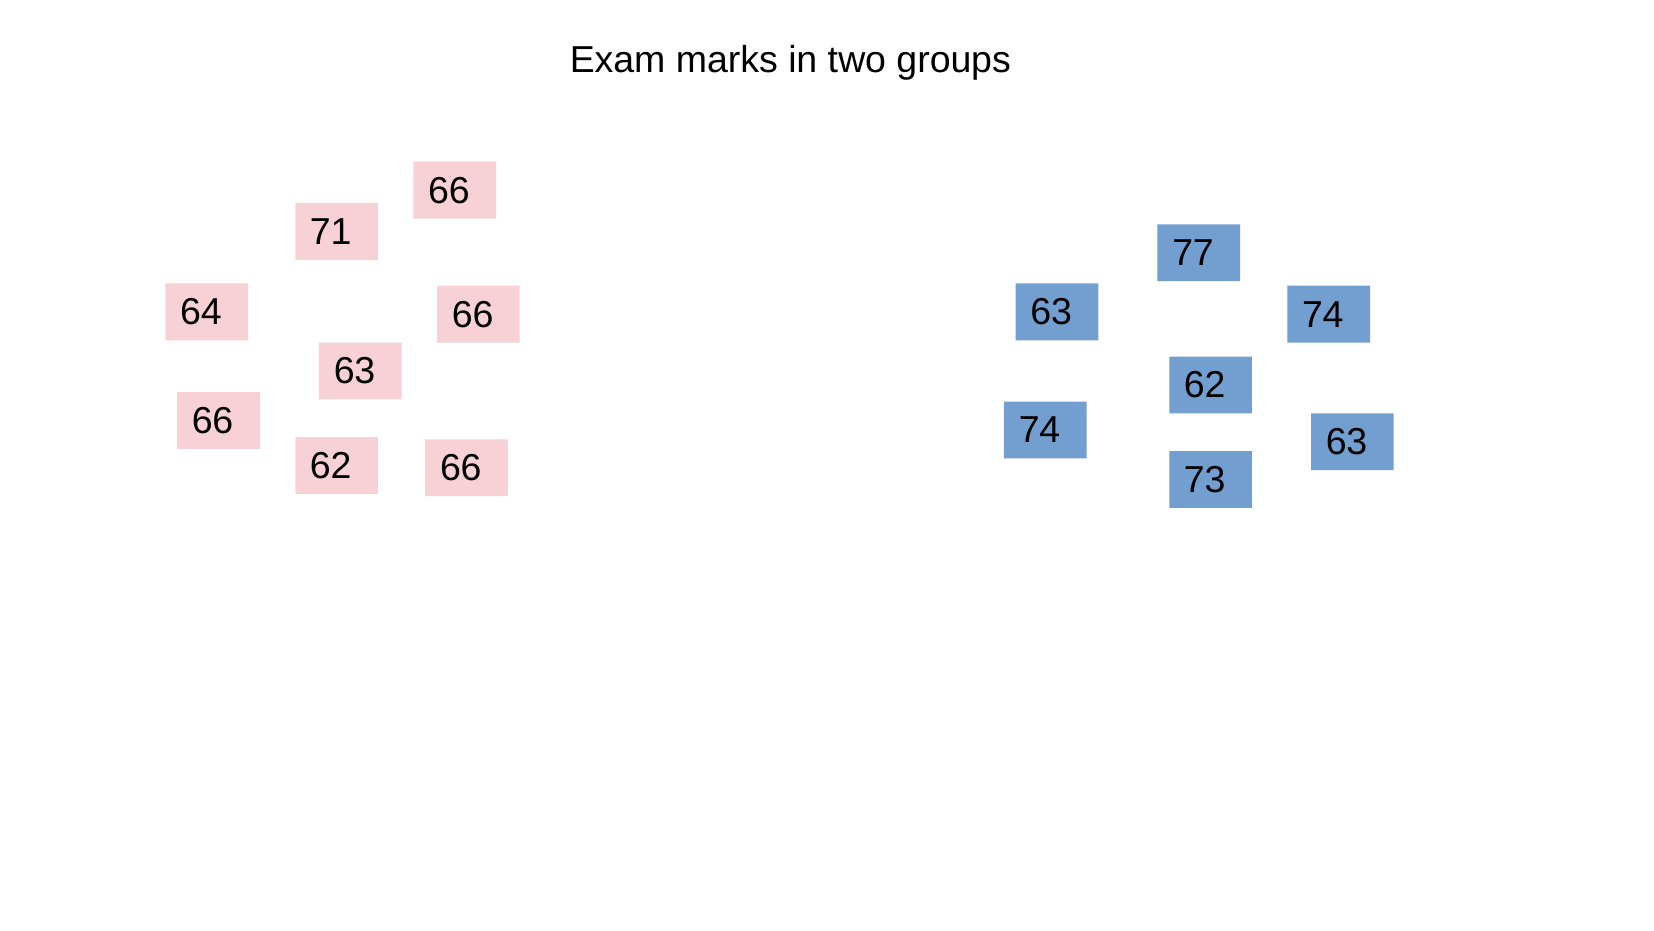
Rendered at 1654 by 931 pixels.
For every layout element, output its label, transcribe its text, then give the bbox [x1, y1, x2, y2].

text_box 74 [1287, 285, 1371, 343]
text_box 66 [177, 392, 260, 449]
text_box 62 [1169, 356, 1252, 414]
text_box 77 [1157, 224, 1241, 282]
text_box 64 [165, 283, 249, 341]
text_box 66 [437, 285, 520, 343]
text_box 63 [1311, 413, 1394, 471]
text_box 73 [1169, 451, 1252, 508]
text_box 71 [295, 203, 378, 260]
text_box 74 [1003, 401, 1087, 459]
text_box 66 [425, 439, 508, 497]
text_box 62 [295, 437, 378, 494]
text_box 63 [318, 342, 402, 400]
text_box Exam marks in two groups [555, 31, 1087, 88]
text_box 66 [413, 161, 497, 219]
text_box 63 [1015, 283, 1099, 341]
